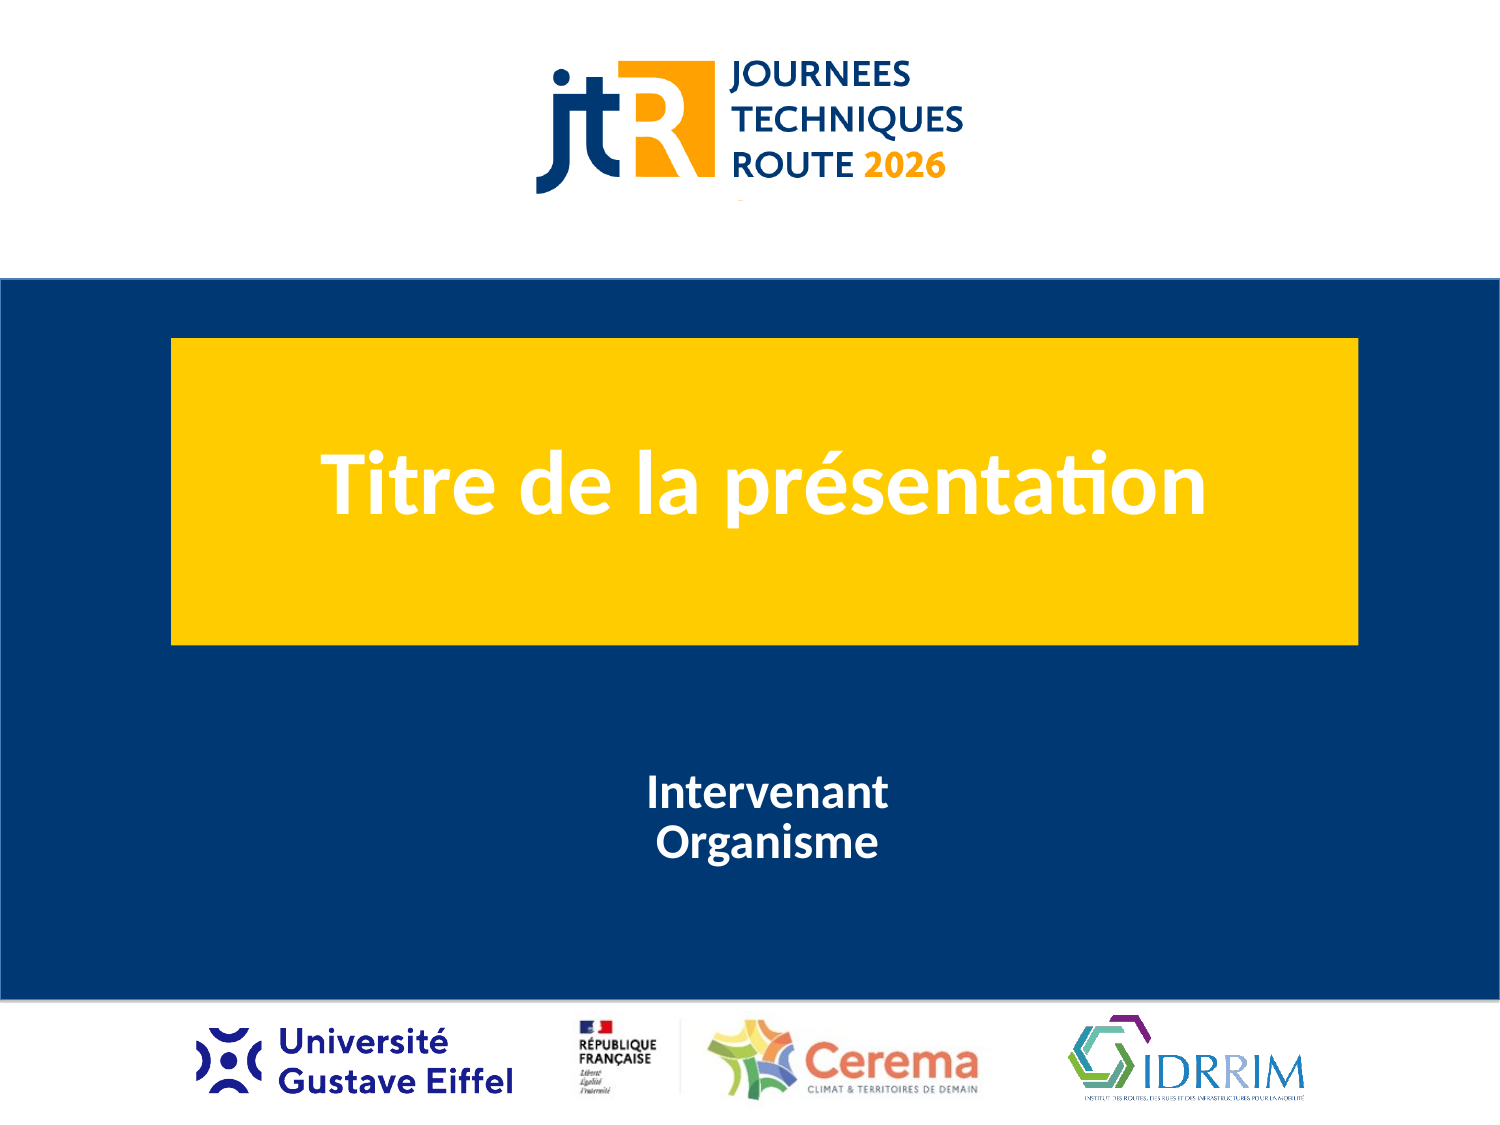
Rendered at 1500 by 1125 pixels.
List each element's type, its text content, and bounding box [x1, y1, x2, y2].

text_box Intervenant Organisme [171, 763, 1365, 900]
title Titre de la présentation [171, 338, 1359, 646]
